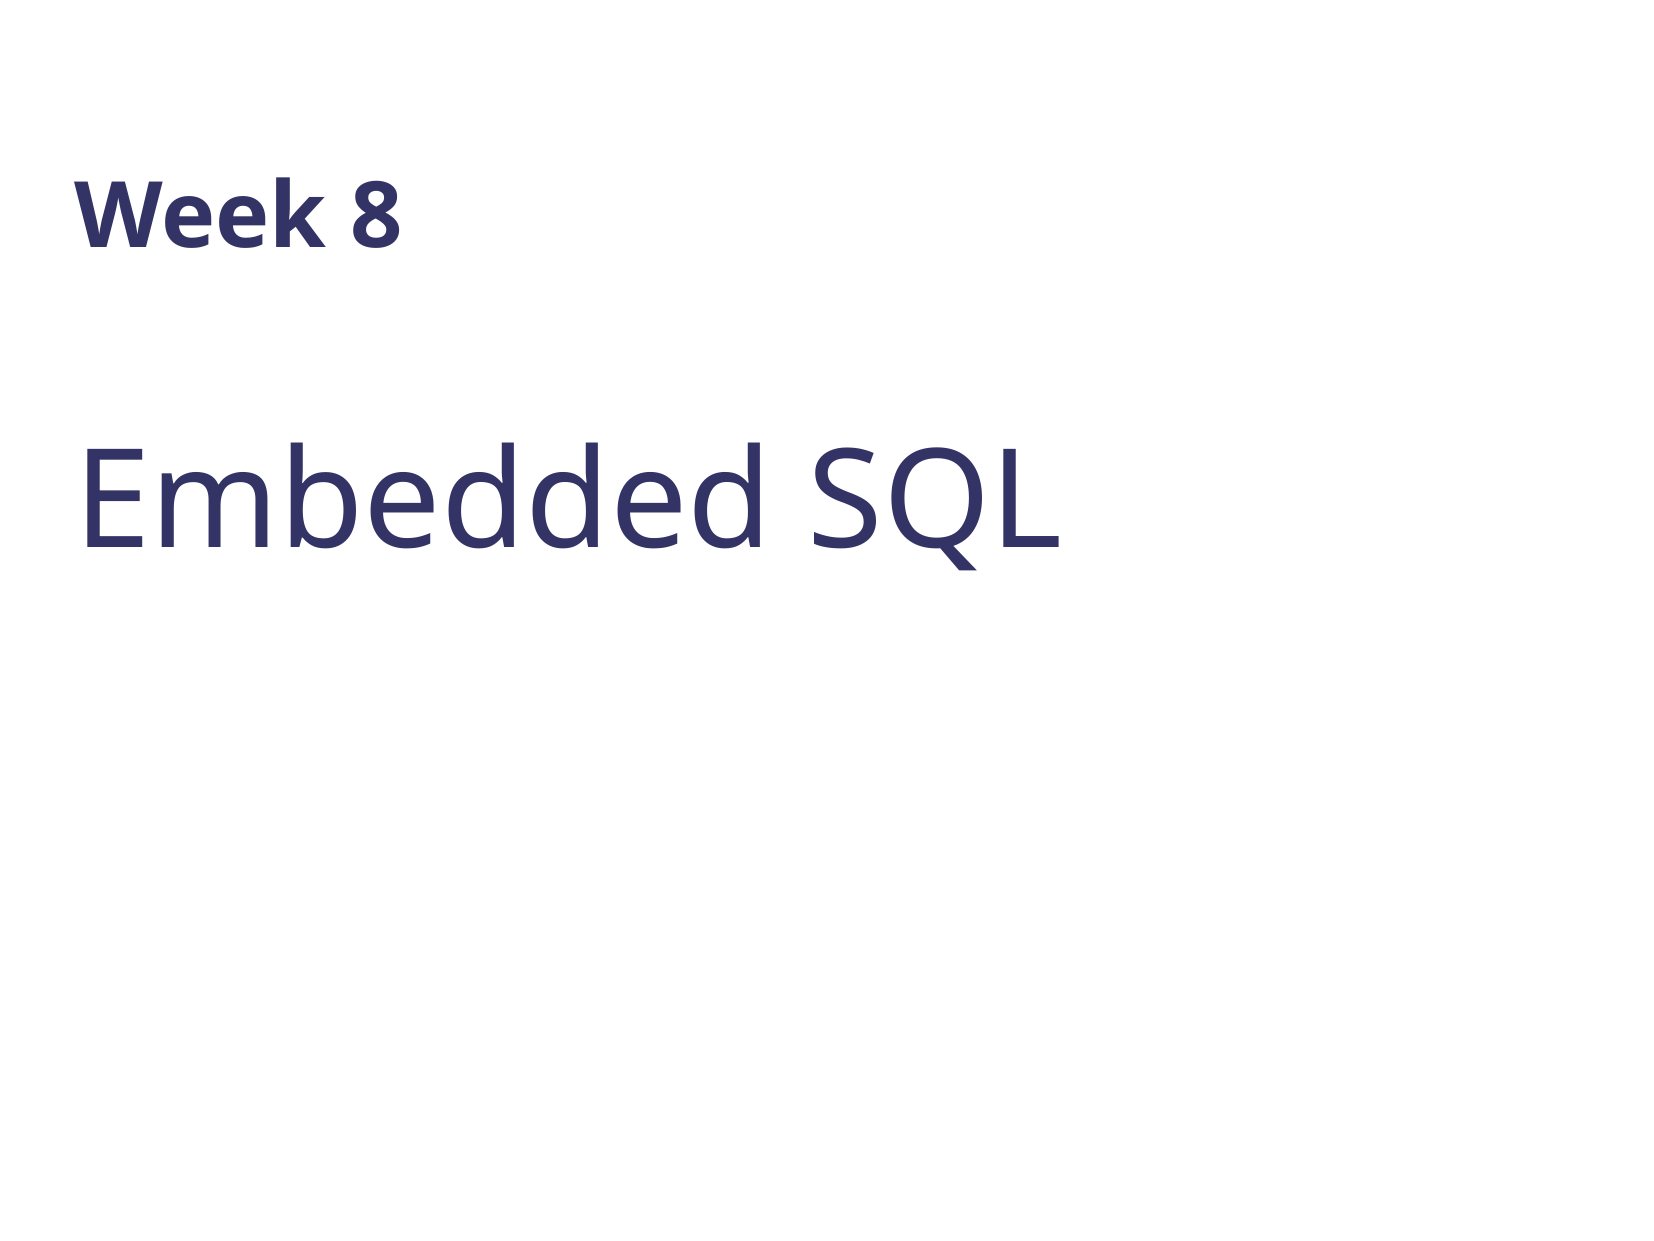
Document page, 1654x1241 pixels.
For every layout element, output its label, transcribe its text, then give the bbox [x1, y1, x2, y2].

title Week 8 Embedded SQL [74, 150, 1651, 1163]
